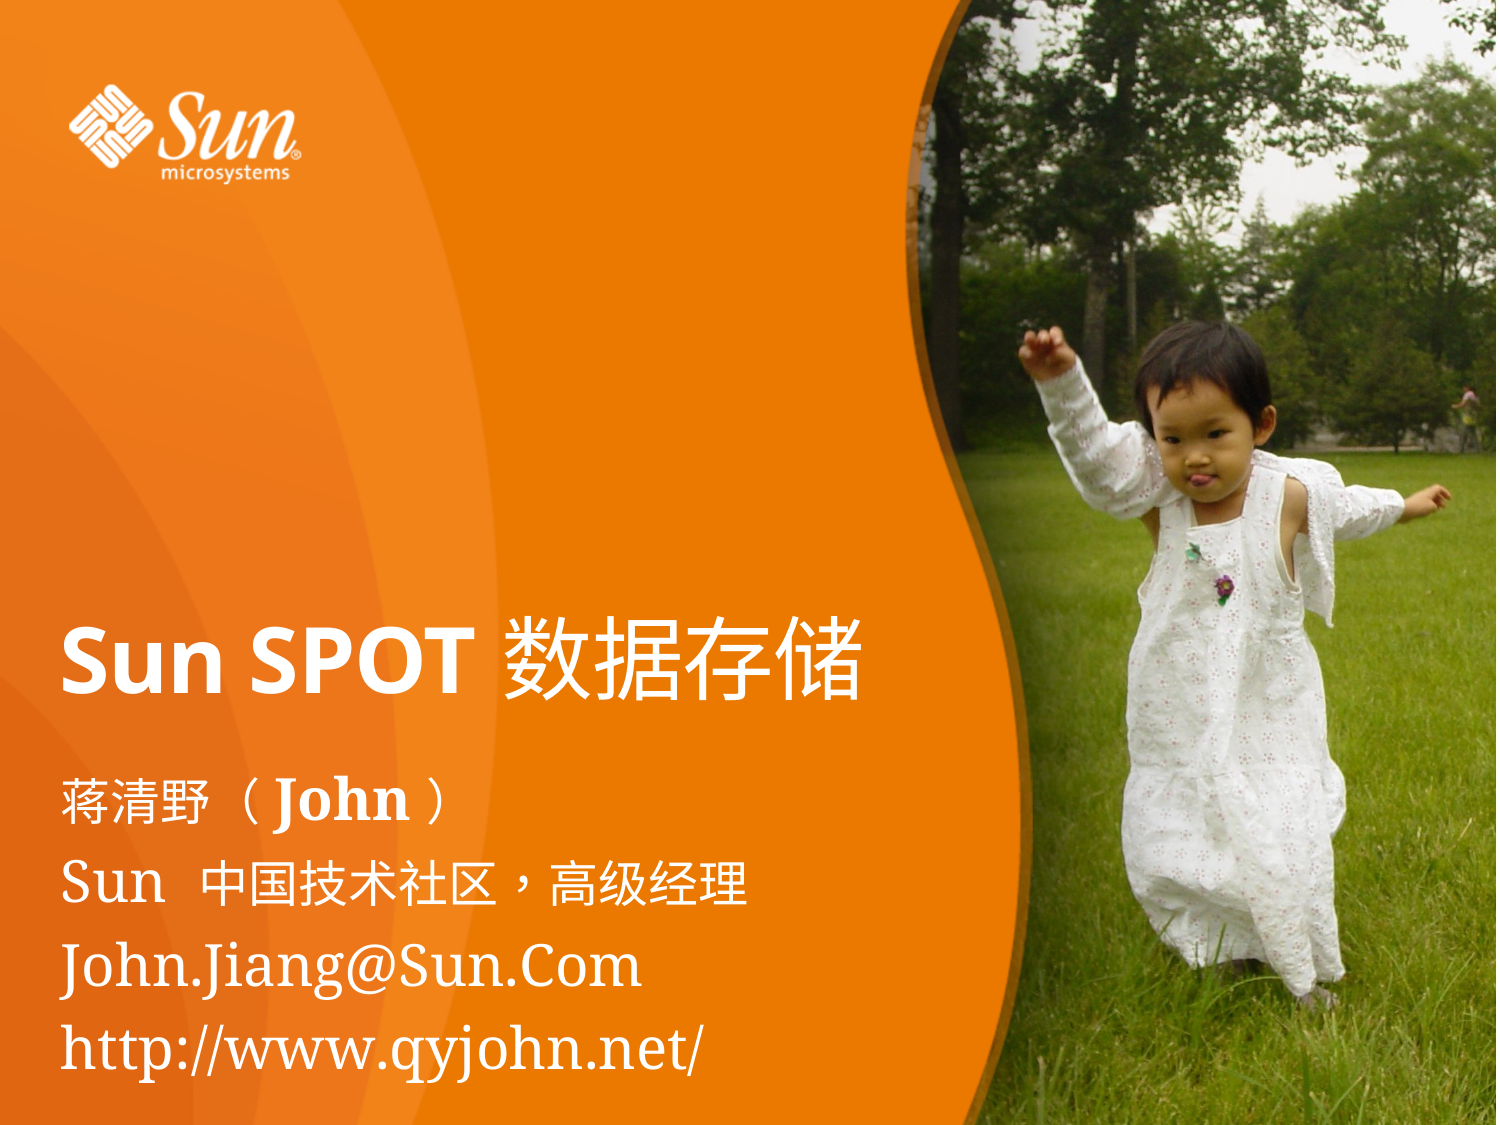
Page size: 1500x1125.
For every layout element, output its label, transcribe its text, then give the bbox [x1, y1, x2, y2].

title Sun SPOT数据存储 [59, 470, 1034, 716]
picture [0, 0, 1500, 1125]
list 蒋清野（John） Sun 中国技术社区，高级经理 John.Jiang@Sun.Com http://www.qyjohn.net/ [60, 766, 1051, 1049]
